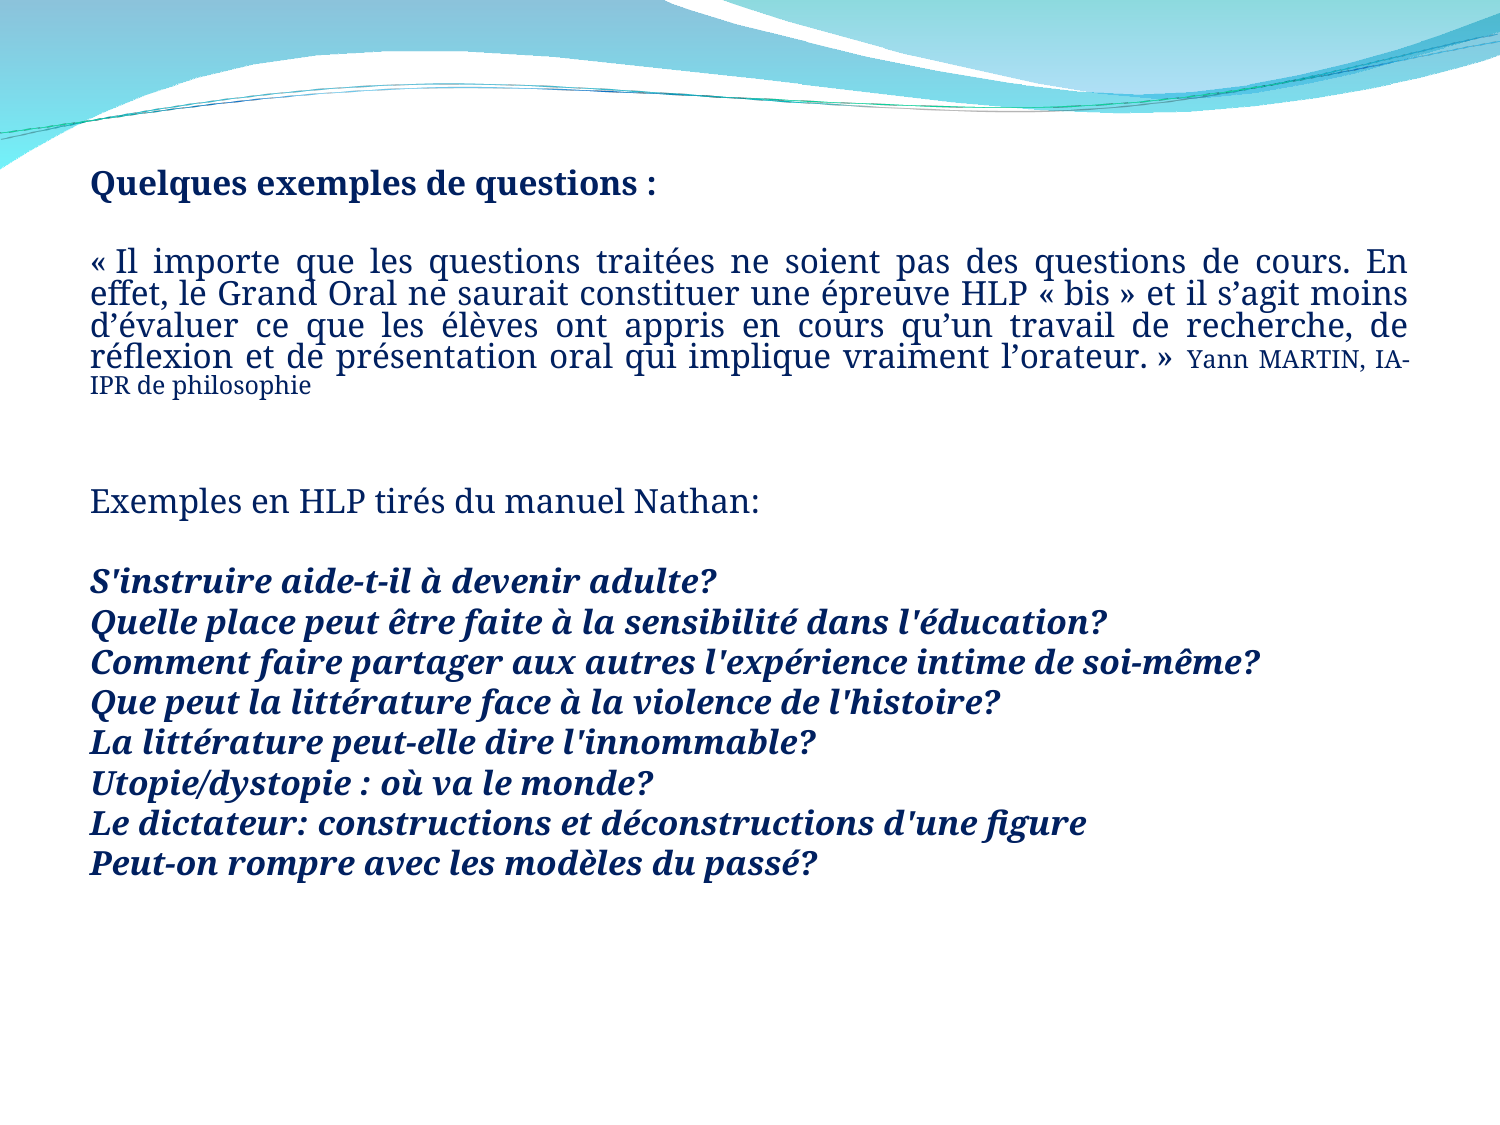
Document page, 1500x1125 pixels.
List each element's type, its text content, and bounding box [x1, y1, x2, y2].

list Quelques exemples de questions : « Il importe que les questions traitées ne soient pas des questions de cours. En effet, le Grand Oral ne saurait constituer une épreuve HLP « bis » et il s’agit moins d’évaluer ce que les élèves ont appris en cours qu’un travail de recherche, de réflexion et de présentation oral qui implique vraiment l’orateur. » Yann MARTIN, IA-IPR de philosophie Exemples en HLP tirés du manuel Nathan: S'instruire aide-t-il à devenir adulte? Quelle place peut être faite à la sensibilité dans l'éducation? Comment faire partager aux autres l'expérience intime de soi-même? Que peut la littérature face à la violence de l'histoire? La littérature peut-elle dire l'innommable? Utopie/dystopie : où va le monde? Le dictateur: constructions et déconstructions d'une figure Peut-on rompre avec les modèles du passé? [75, 113, 1426, 1038]
picture [0, 33, 1500, 140]
